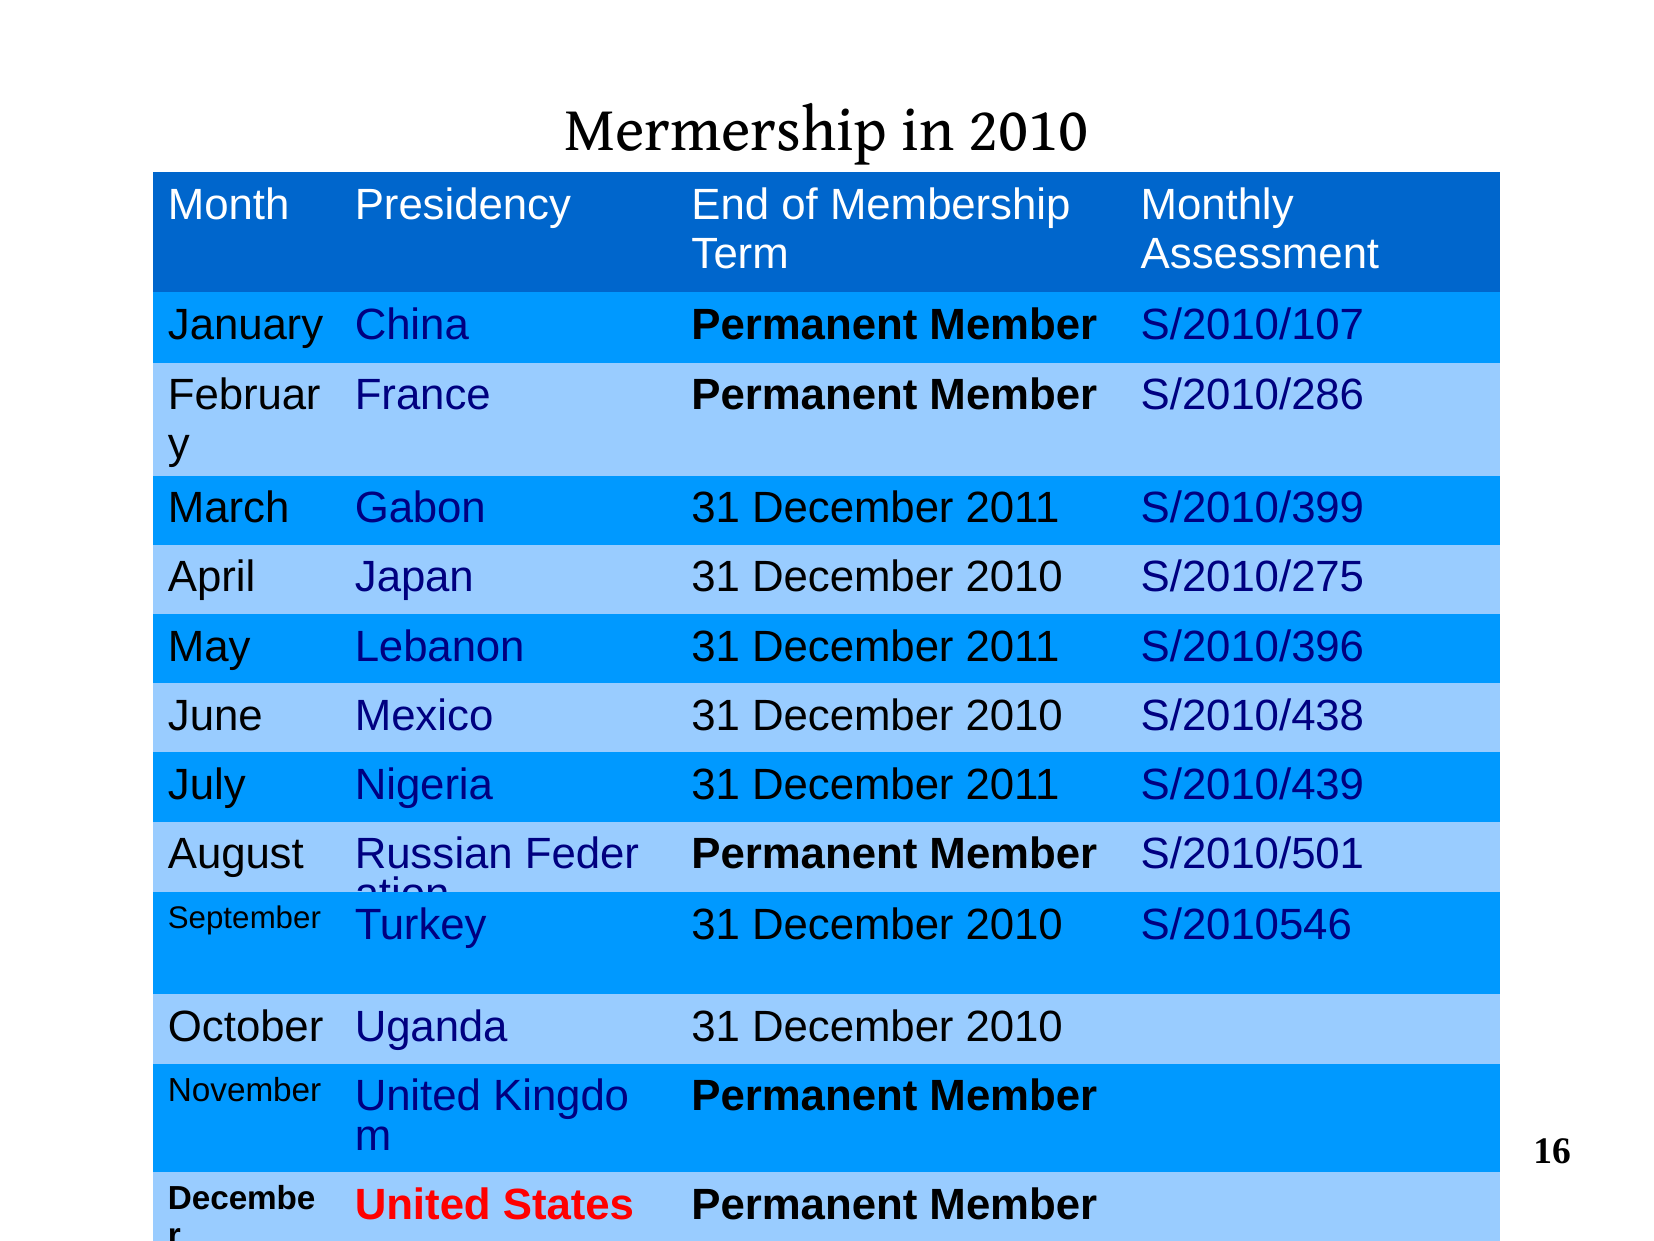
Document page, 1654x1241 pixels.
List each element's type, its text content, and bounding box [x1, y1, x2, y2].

table_cell 31 December 2011 [677, 614, 1126, 683]
table_cell Mexico [340, 683, 677, 752]
table_cell Nigeria [340, 752, 677, 822]
table_cell S/2010/396 [1126, 614, 1500, 683]
table_cell November [153, 1064, 340, 1172]
table_cell 31 December 2011 [677, 752, 1126, 822]
table_cell S/2010546 [1126, 892, 1500, 994]
table_cell Permanent Member [677, 363, 1126, 476]
table_cell S/2010/399 [1126, 476, 1500, 545]
table_cell [1126, 1064, 1500, 1172]
table_cell Japan [340, 545, 677, 614]
table_cell May [153, 614, 340, 683]
table_cell [1126, 994, 1500, 1064]
table_cell 31 December 2010 [677, 892, 1126, 994]
table_cell 31 December 2011 [677, 476, 1126, 545]
table_cell December [153, 1172, 340, 1241]
table_cell August [153, 822, 340, 892]
table_cell 31 December 2010 [677, 994, 1126, 1064]
table_header Month [210, 207, 222, 217]
table_cell 31 December 2010 [677, 545, 1126, 614]
table_cell Permanent Member [677, 1064, 1126, 1172]
table_cell September [153, 892, 340, 994]
table_cell Turkey [340, 892, 677, 994]
table_cell Lebanon [340, 614, 677, 683]
table_cell S/2010/439 [1126, 752, 1500, 822]
table_header Month [153, 207, 340, 292]
title Mermership in 2010 [82, 57, 1571, 207]
table_cell China [340, 292, 677, 363]
table_cell 31 December 2010 [677, 683, 1126, 752]
table_cell Permanent Member [677, 1172, 1126, 1241]
table_cell [1126, 1172, 1500, 1241]
table_cell Gabon [340, 476, 677, 545]
table_cell Uganda [340, 994, 677, 1064]
table_cell S/2010/107 [1126, 292, 1500, 363]
table_cell July [153, 752, 340, 822]
table_header End of Membership Term [677, 207, 1126, 292]
table_cell S/2010/501 [1126, 822, 1500, 892]
table_cell Permanent Member [677, 822, 1126, 892]
table_cell S/2010/286 [1126, 363, 1500, 476]
table_cell Russian Federation [340, 822, 677, 892]
table_cell United Kingdom [340, 1064, 677, 1172]
table_cell S/2010/275 [1126, 545, 1500, 614]
table_cell April [153, 545, 340, 614]
table_cell France [340, 363, 677, 476]
table_cell February [153, 363, 340, 476]
table_cell S/2010/438 [1126, 683, 1500, 752]
table_cell January [153, 292, 340, 363]
table_cell Permanent Member [677, 292, 1126, 363]
table_header Presidency [340, 207, 677, 292]
table_cell March [153, 476, 340, 545]
table_cell June [153, 683, 340, 752]
table_header Monthly Assessment [1126, 207, 1500, 292]
table_cell United States [340, 1172, 677, 1241]
table_cell October [153, 994, 340, 1064]
